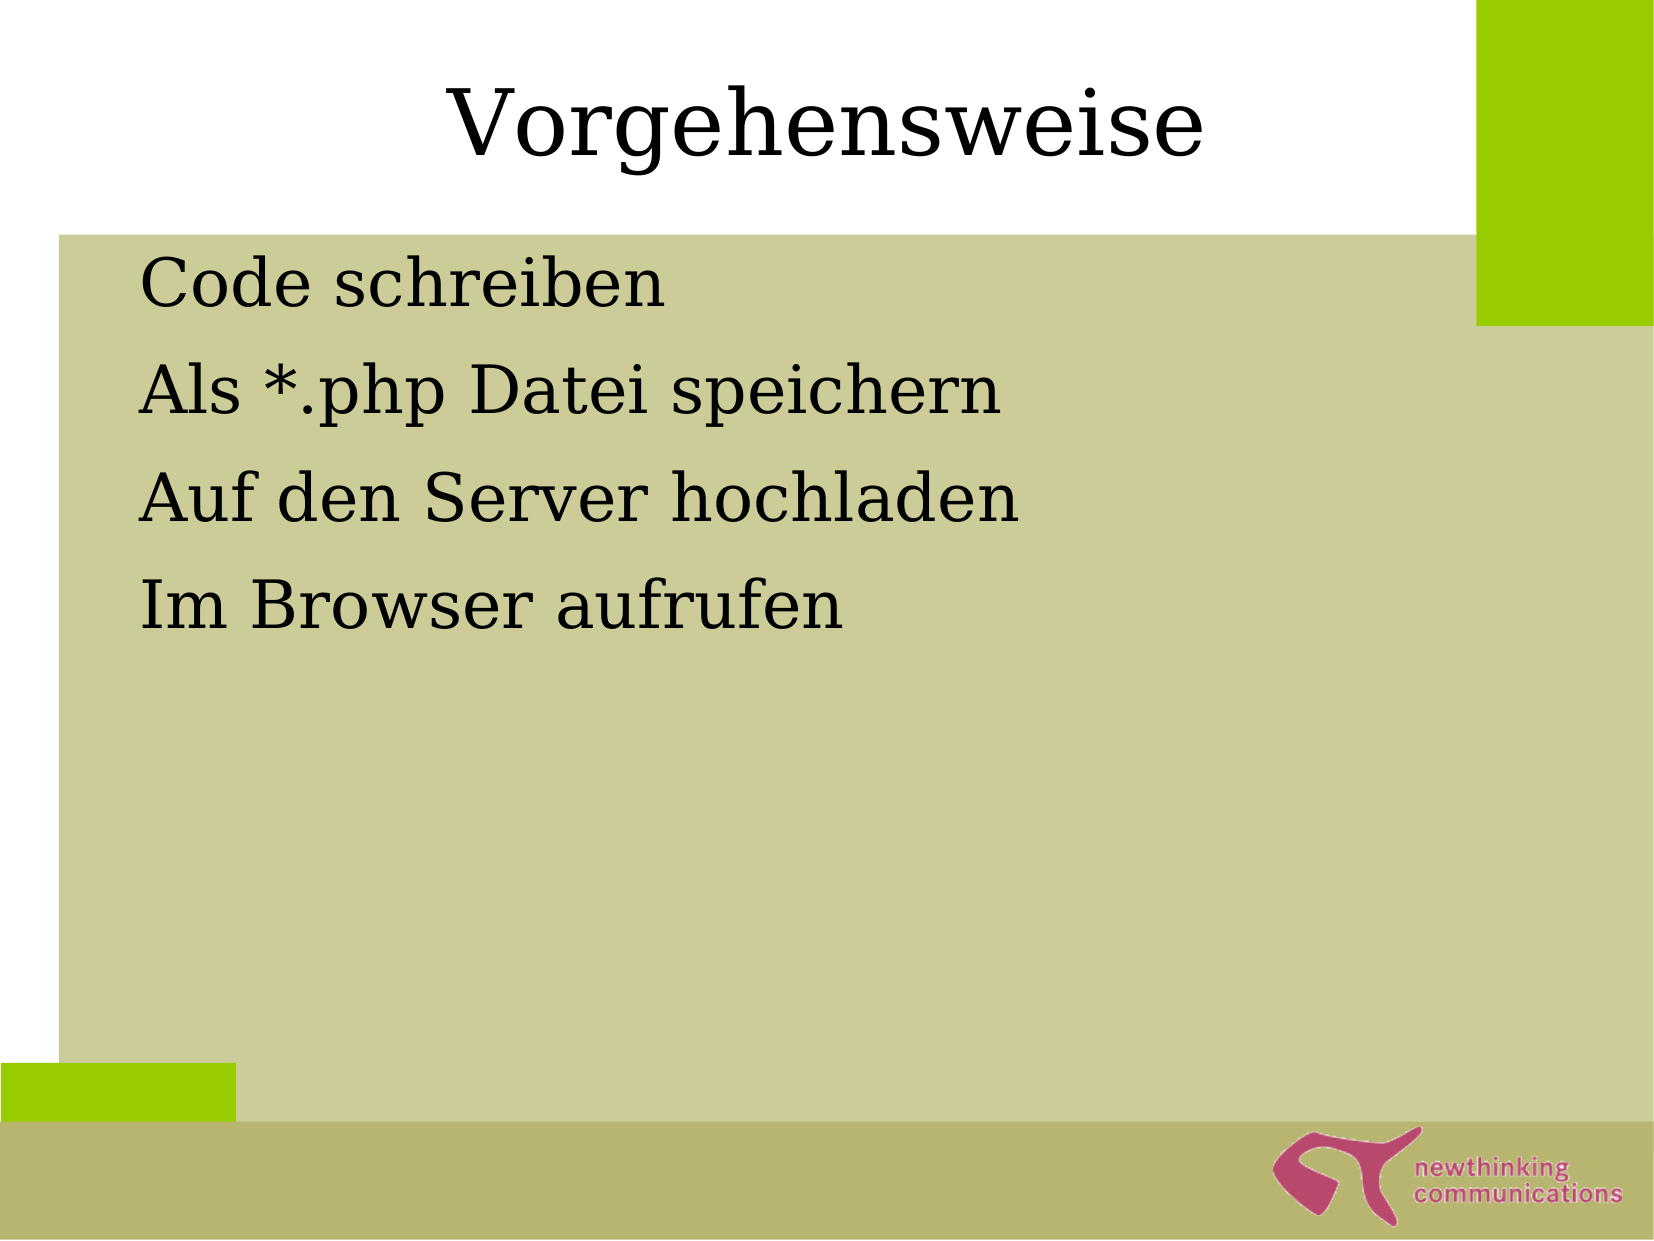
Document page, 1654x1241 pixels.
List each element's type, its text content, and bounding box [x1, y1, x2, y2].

list Code schreiben Als *.php Datei speichern Auf den Server hochladen Im Browser aufrufen [121, 244, 1534, 1026]
title Vorgehensweise [121, 20, 1534, 228]
picture [1273, 1127, 1641, 1241]
